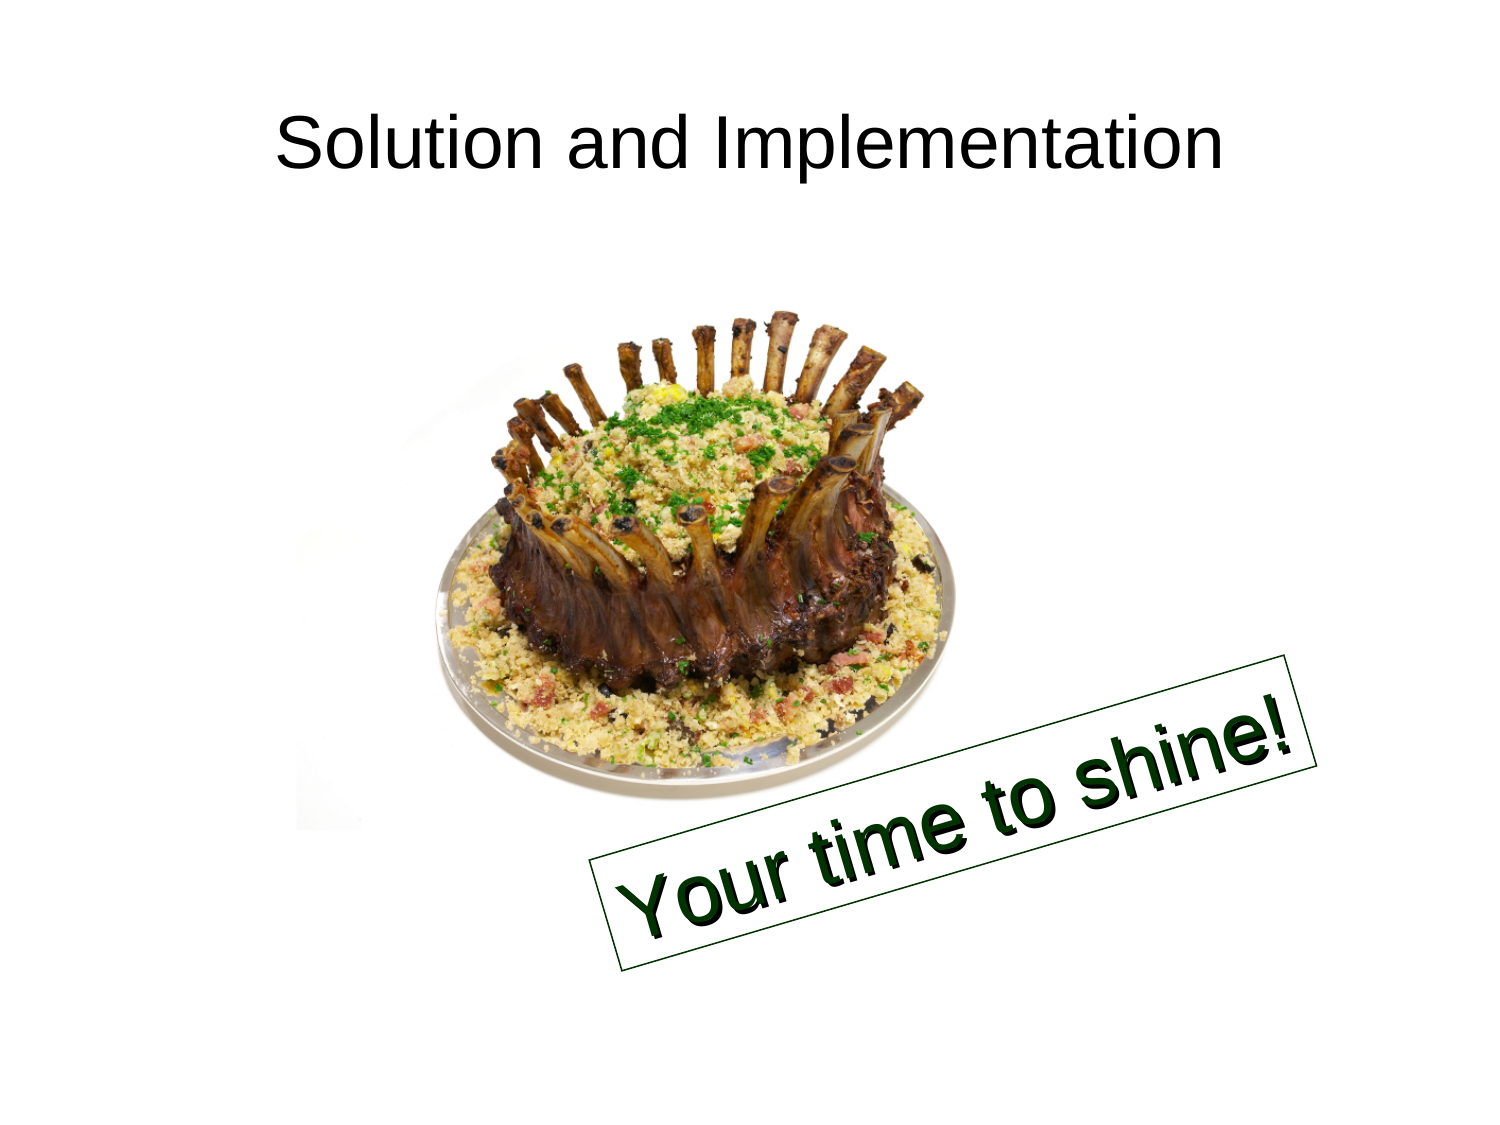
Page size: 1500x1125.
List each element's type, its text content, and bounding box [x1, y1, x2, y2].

title Solution and Implementation [75, 45, 1426, 233]
text_box Your time to shine! [589, 655, 1317, 971]
picture [263, 233, 1149, 836]
picture [1083, 816, 1149, 836]
